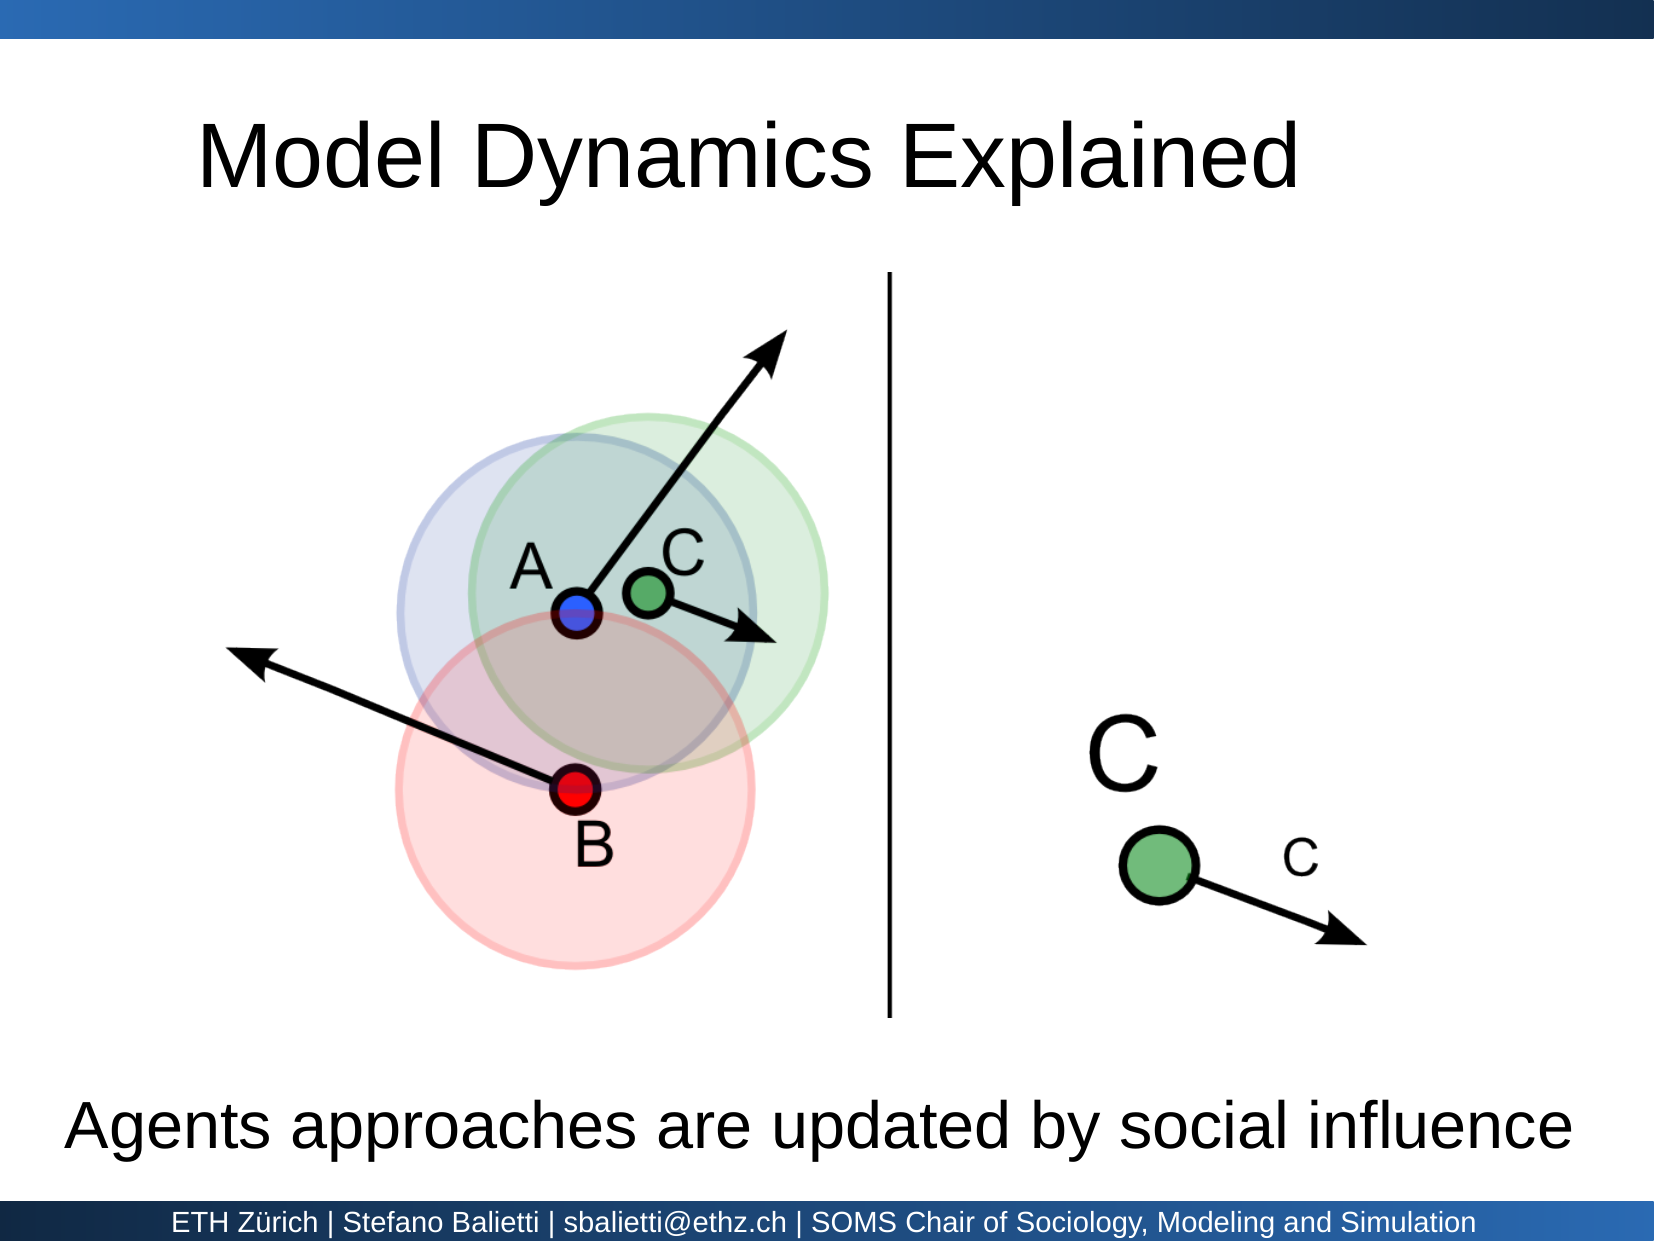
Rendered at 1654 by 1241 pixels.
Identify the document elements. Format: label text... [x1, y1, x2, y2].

text_box Agents approaches are updated by social influence [49, 1081, 1598, 1172]
title Model Dynamics Explained [0, 105, 1501, 208]
picture [224, 272, 1369, 1018]
